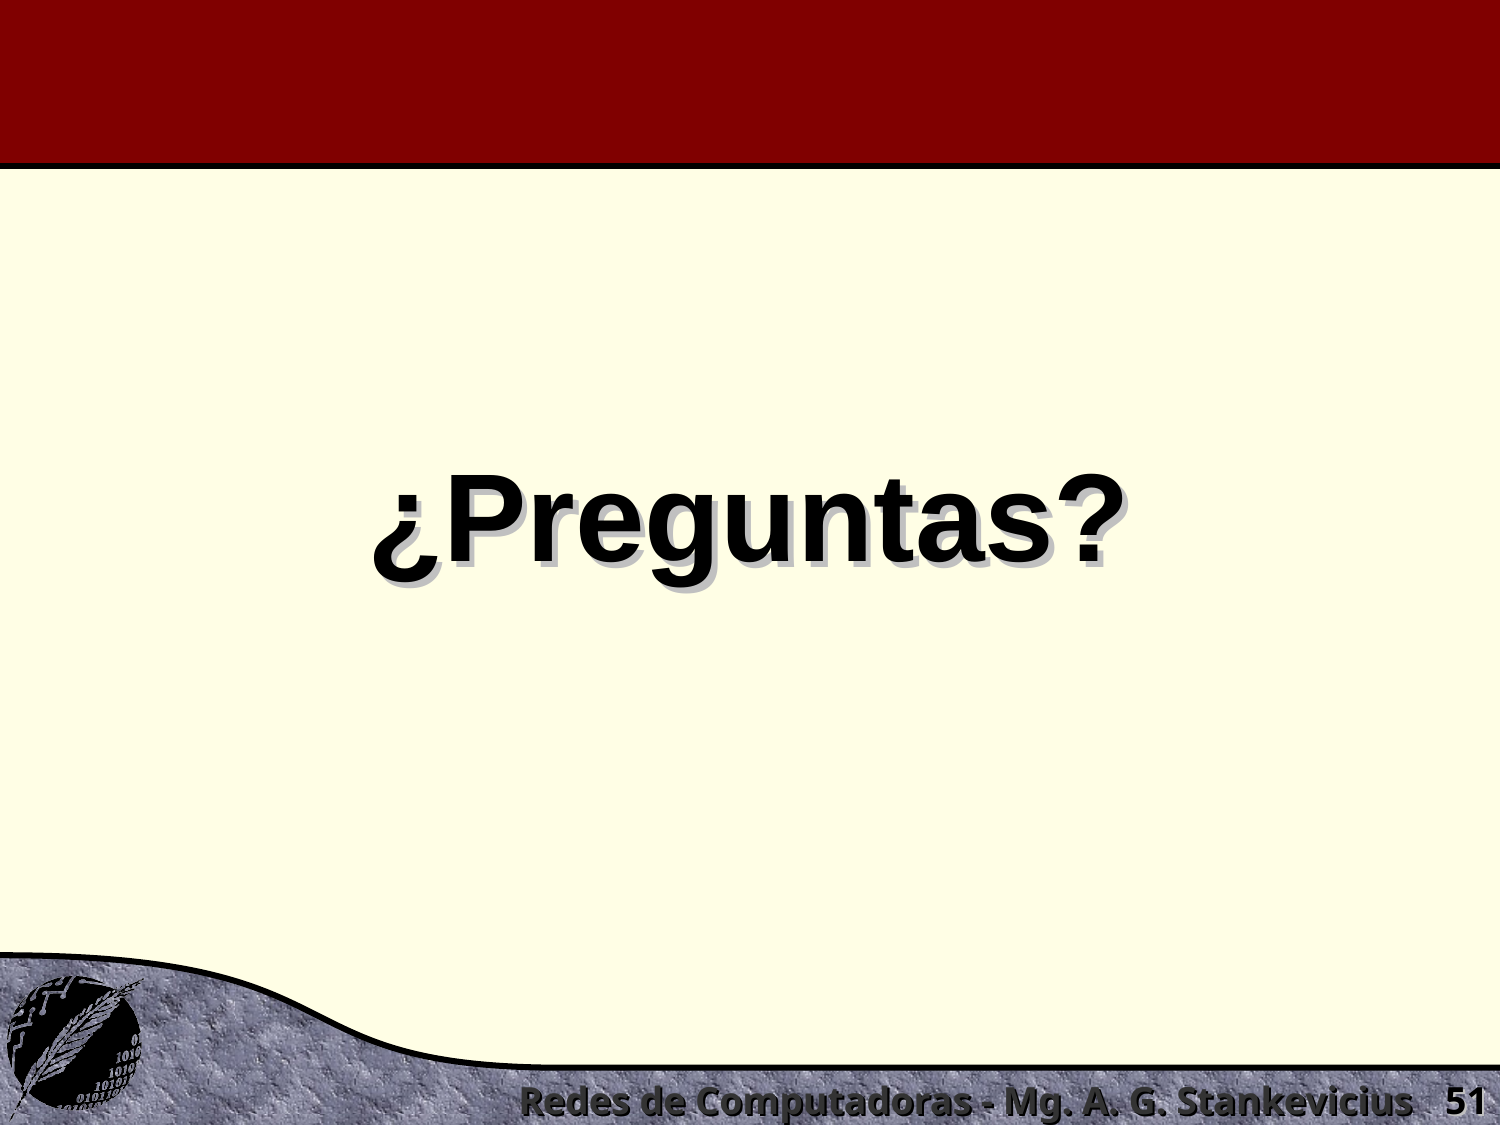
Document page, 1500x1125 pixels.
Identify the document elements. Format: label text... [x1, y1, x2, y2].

picture [0, 959, 1500, 1125]
subtitle ¿Preguntas? [11, 192, 1486, 845]
picture [1047, 1100, 1054, 1110]
picture [790, 1100, 795, 1110]
